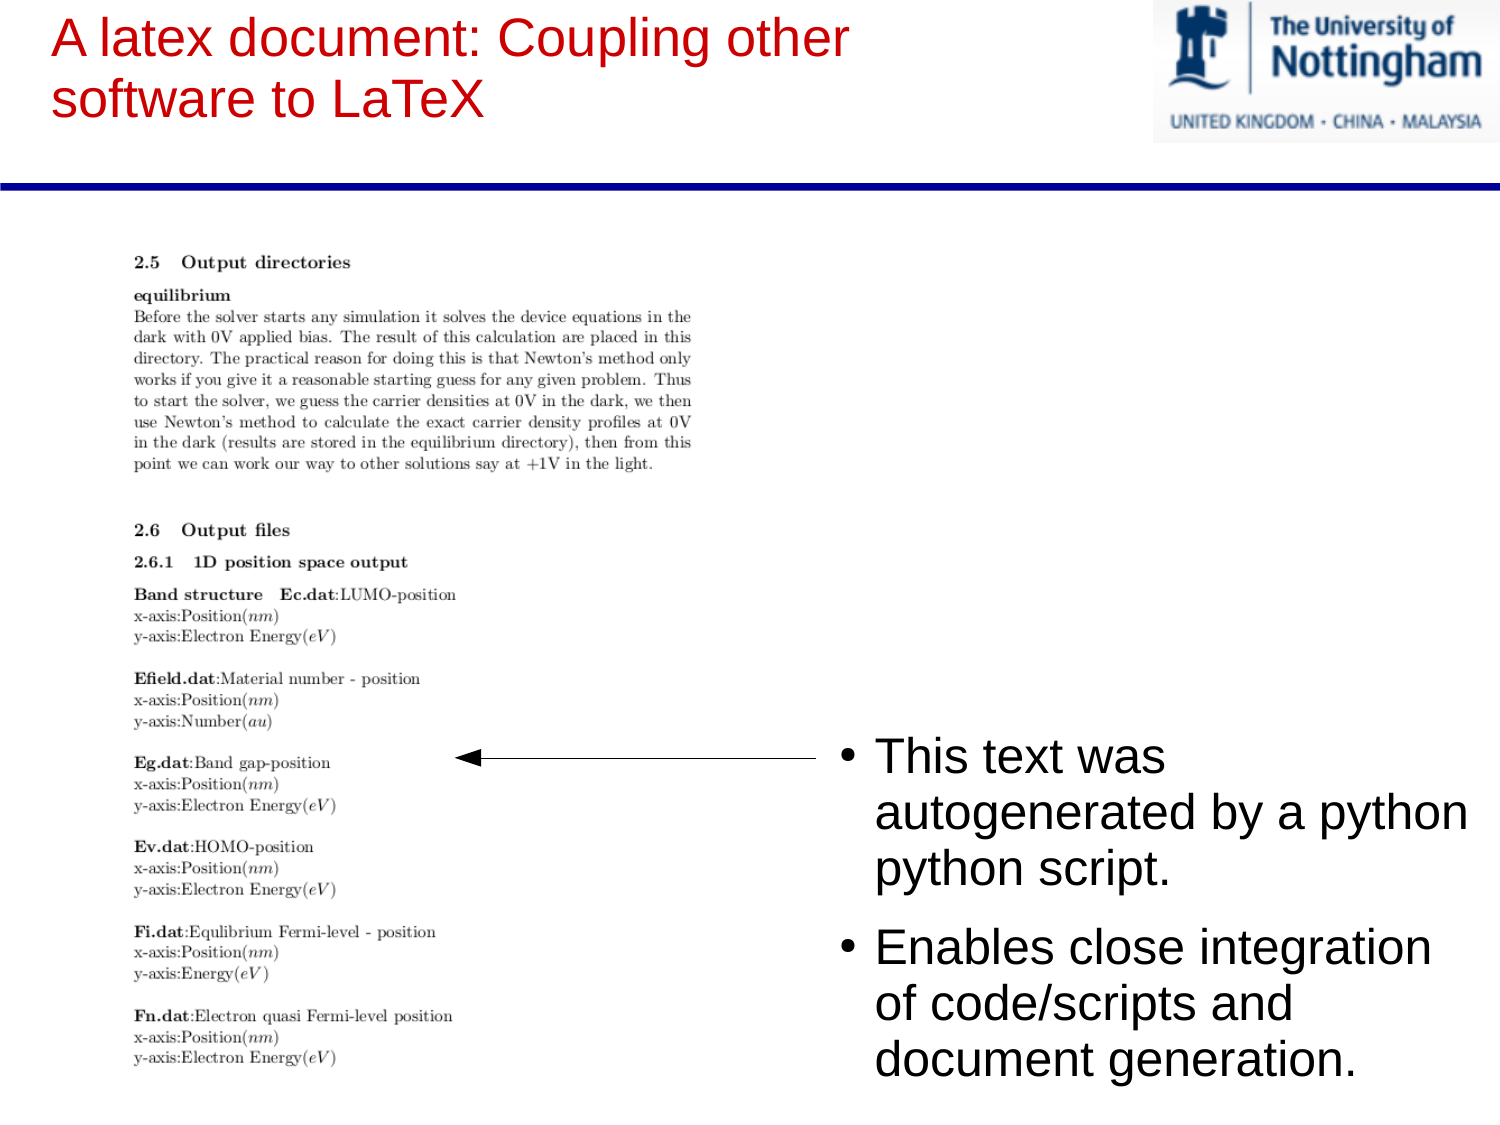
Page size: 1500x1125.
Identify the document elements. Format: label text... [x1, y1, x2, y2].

picture [1153, 0, 1500, 143]
picture [33, 200, 819, 1102]
text_box This text was autogenerated by a python python script. Enables close integration of code/scripts and document generation. [824, 720, 1490, 1095]
text_box A latex document: Coupling other software to LaTeX [36, 0, 991, 137]
